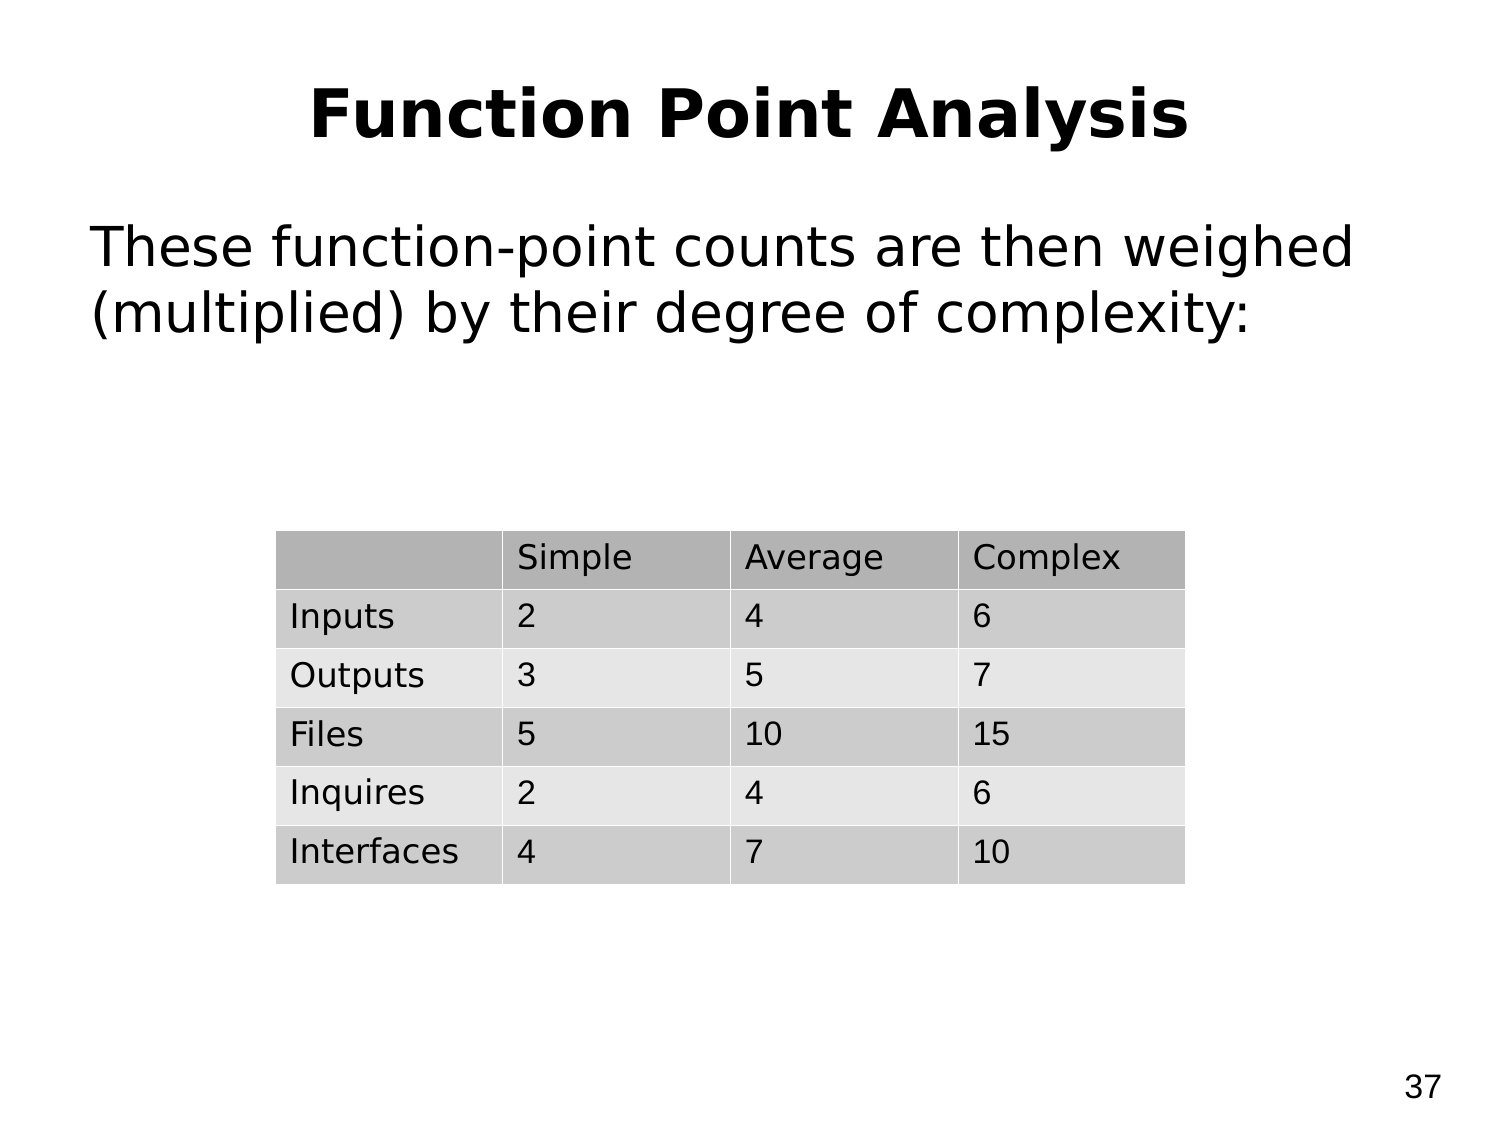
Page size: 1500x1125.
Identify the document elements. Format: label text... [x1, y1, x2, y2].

table_cell 4 [731, 767, 958, 825]
table_cell 6 [959, 590, 1185, 648]
table_cell 4 [731, 590, 958, 648]
table_header [276, 531, 502, 589]
table_cell Inquires [276, 767, 502, 825]
table_cell 5 [503, 708, 730, 766]
table_cell 5 [731, 649, 958, 707]
table_header Simple [503, 531, 730, 589]
list These function-point counts are then weighed (multiplied) by their degree of complexity: [75, 204, 1395, 1075]
table_cell Inputs [276, 590, 502, 648]
table_cell 6 [959, 767, 1185, 825]
table_cell 2 [503, 767, 730, 825]
table_cell Interfaces [276, 826, 502, 884]
table_cell 2 [503, 590, 730, 648]
table_cell 7 [731, 826, 958, 884]
title Function Point Analysis [75, 44, 1425, 177]
table_header Complex [959, 531, 1185, 589]
table_cell Outputs [276, 649, 502, 707]
table_cell 4 [503, 826, 730, 884]
table_cell Files [276, 708, 502, 766]
table_cell 15 [959, 708, 1185, 766]
table_header Average [731, 531, 958, 589]
table_cell 10 [731, 708, 958, 766]
table_cell 3 [503, 649, 730, 707]
table_cell 7 [959, 649, 1185, 707]
table_cell 10 [959, 826, 1185, 884]
